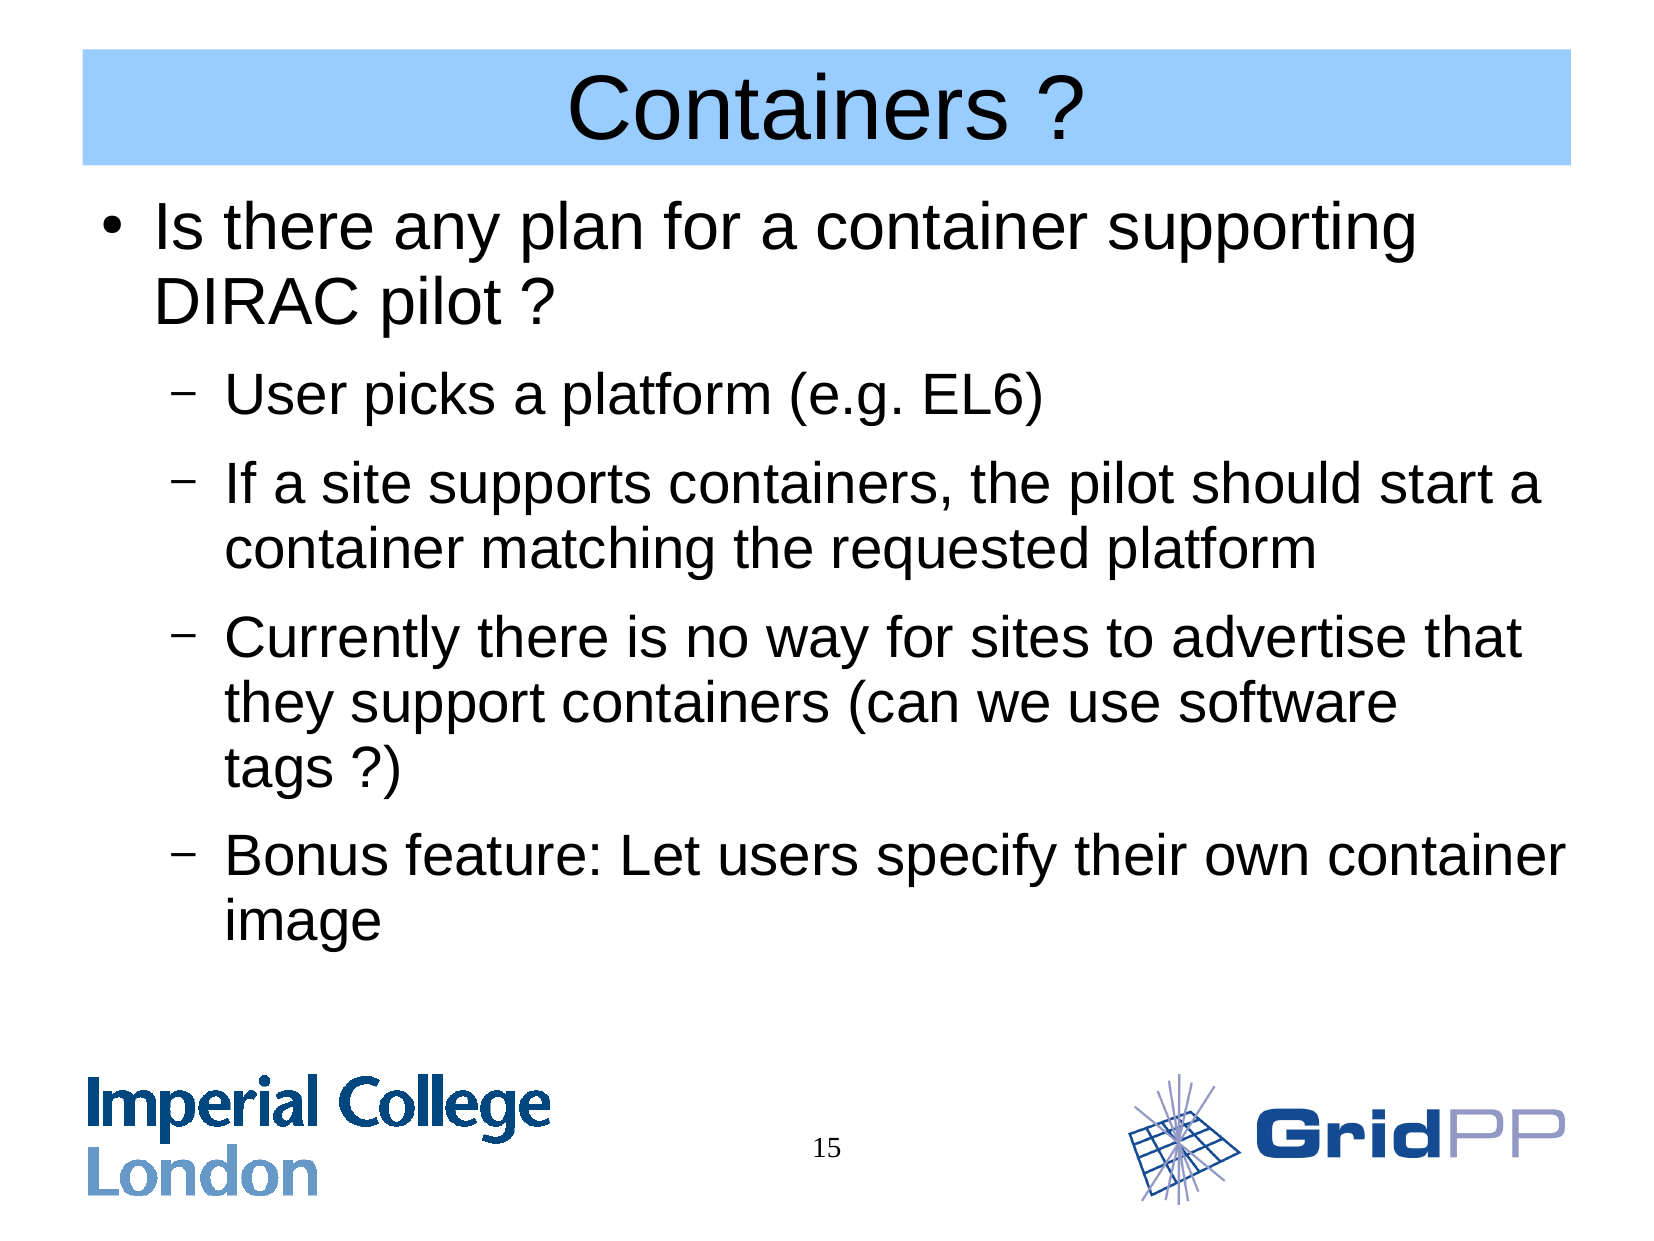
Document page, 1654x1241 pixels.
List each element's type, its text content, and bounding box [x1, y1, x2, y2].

picture [88, 1075, 550, 1196]
list Is there any plan for a container supporting DIRAC pilot ? User picks a platform (e.g. EL6) If a site supports containers, the pilot should start a container matching the requested platform Currently there is no way for sites to advertise that they support containers (can we use software tags ?) Bonus feature: Let users specify their own container image [82, 188, 1571, 1075]
picture [1128, 1075, 1565, 1205]
title Containers ? [82, 49, 1571, 166]
